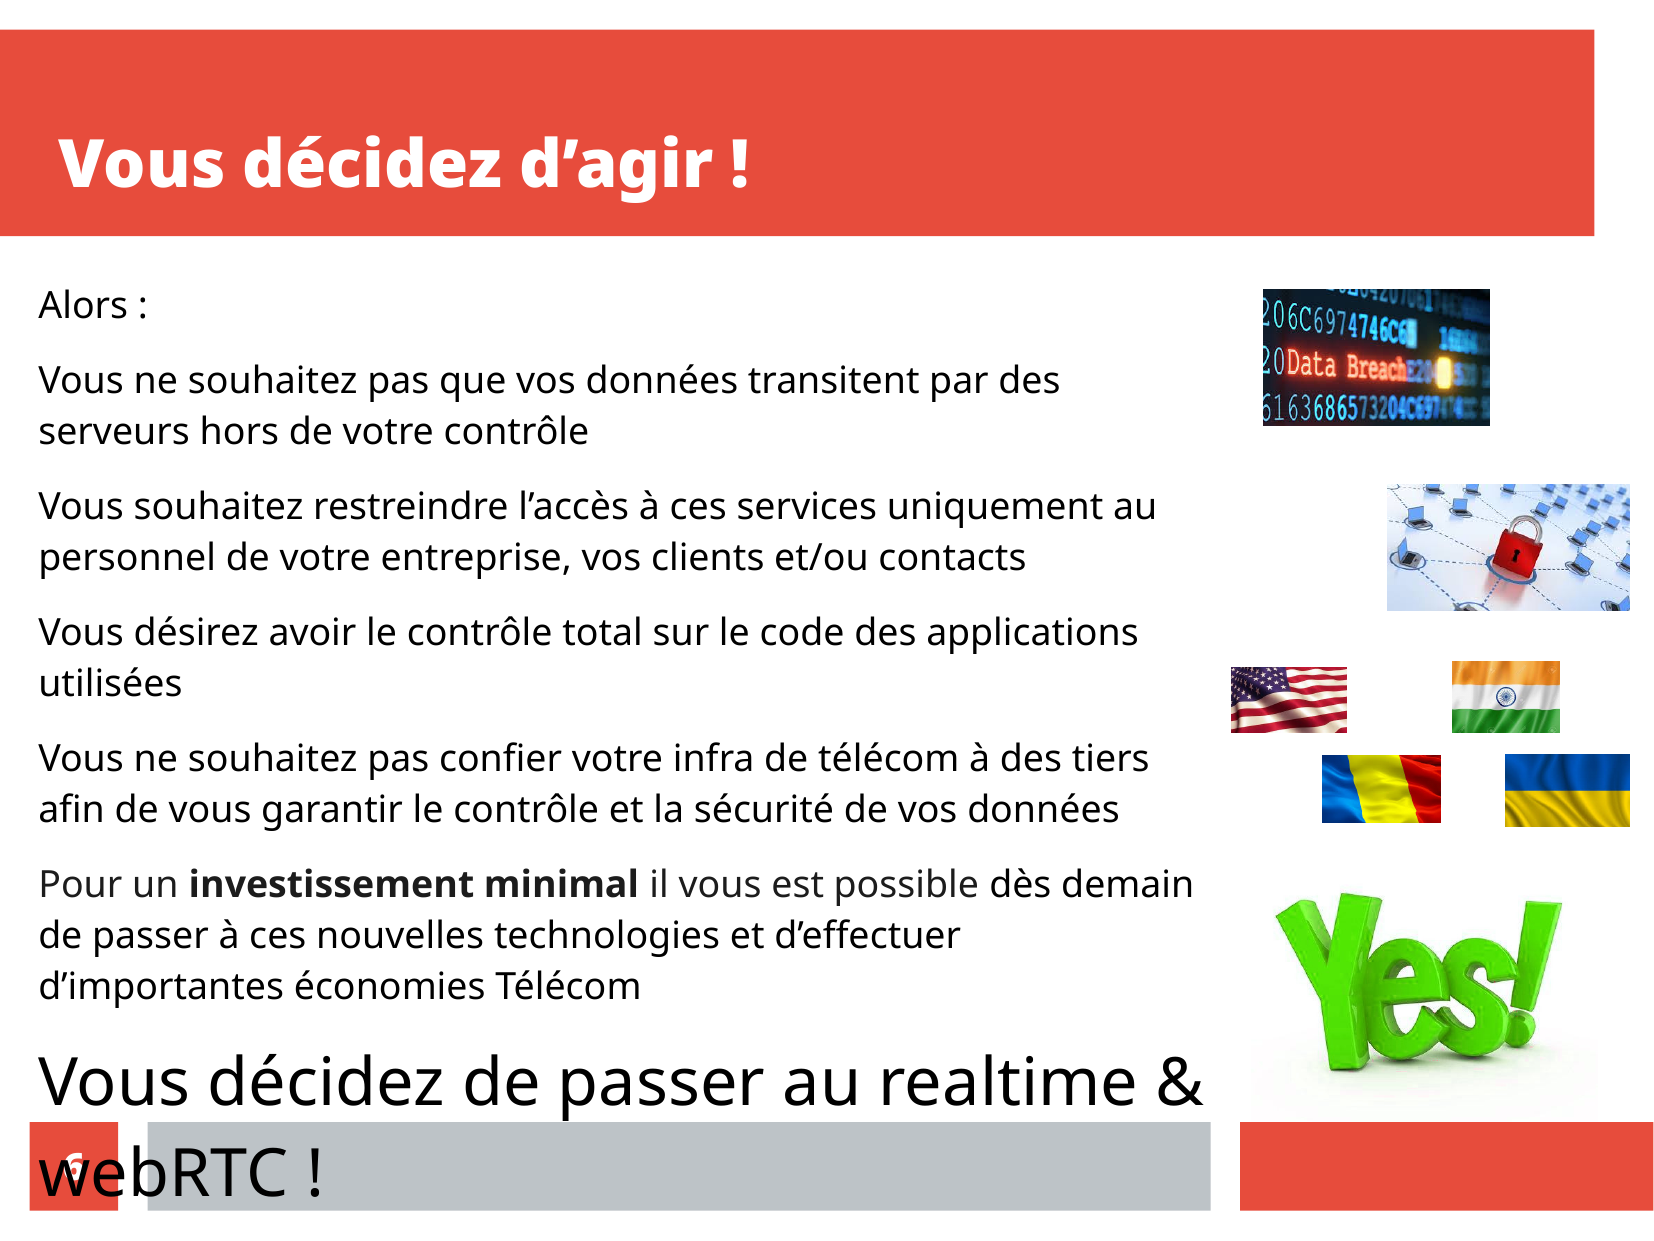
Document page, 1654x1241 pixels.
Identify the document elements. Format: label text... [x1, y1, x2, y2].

picture [1387, 484, 1630, 611]
picture [1231, 667, 1347, 733]
picture [1251, 862, 1598, 1123]
text_box Alors : Vous ne souhaitez pas que vos données transitent par des serveurs hors de votre contrôle Vous souhaitez restreindre l’accès à ces services uniquement au personnel de votre entreprise, vos clients et/ou contacts Vous désirez avoir le contrôle total sur le code des applications utilisées Vous ne souhaitez pas confier votre infra de télécom à des tiers afin de vous garantir le contrôle et la sécurité de vos données Pour un investissement minimal il vous est possible dès demain de passer à ces nouvelles technologies et d’effectuer d’importantes économies Télécom Vous décidez de passer au realtime & webRTC ! [23, 271, 1229, 1241]
picture [1452, 661, 1560, 733]
picture [1322, 755, 1441, 823]
title Vous décidez d’agir ! [59, 59, 1595, 207]
picture [1505, 754, 1630, 827]
picture [1263, 289, 1490, 426]
